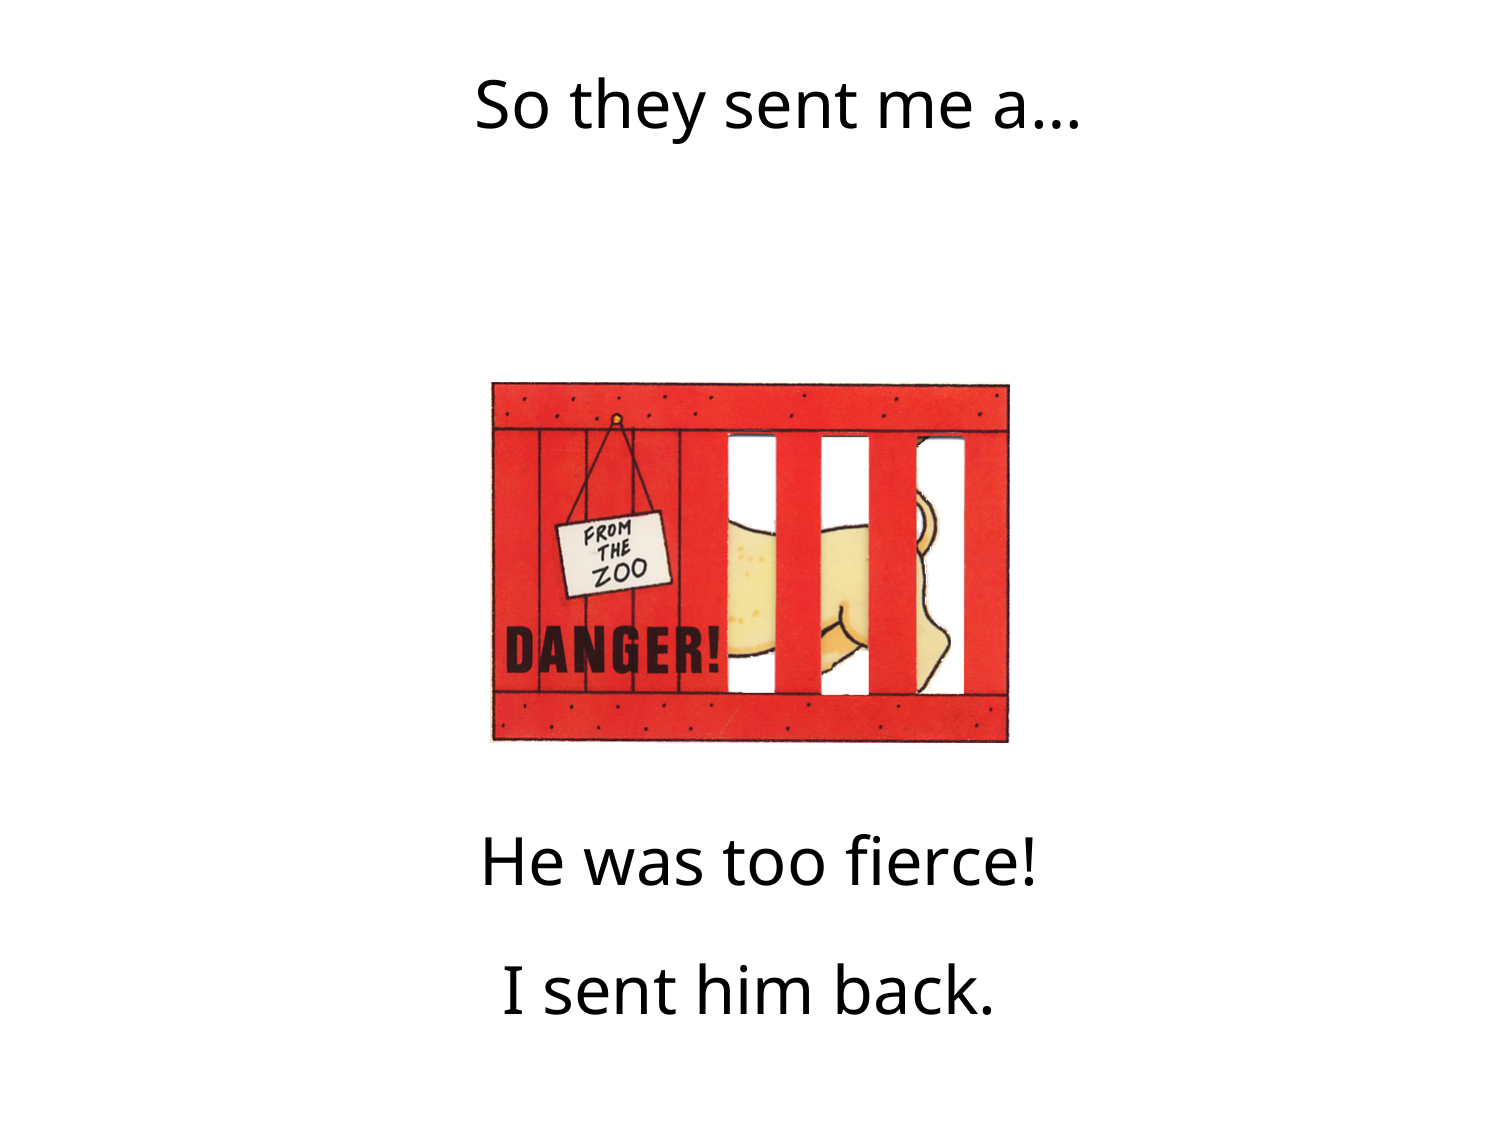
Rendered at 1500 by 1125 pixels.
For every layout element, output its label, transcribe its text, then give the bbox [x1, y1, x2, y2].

picture [490, 382, 1010, 743]
text_box I sent him back. [466, 940, 1034, 1037]
text_box He was too fierce! [395, 810, 1140, 907]
text_box So they sent me a… [336, 54, 1223, 151]
